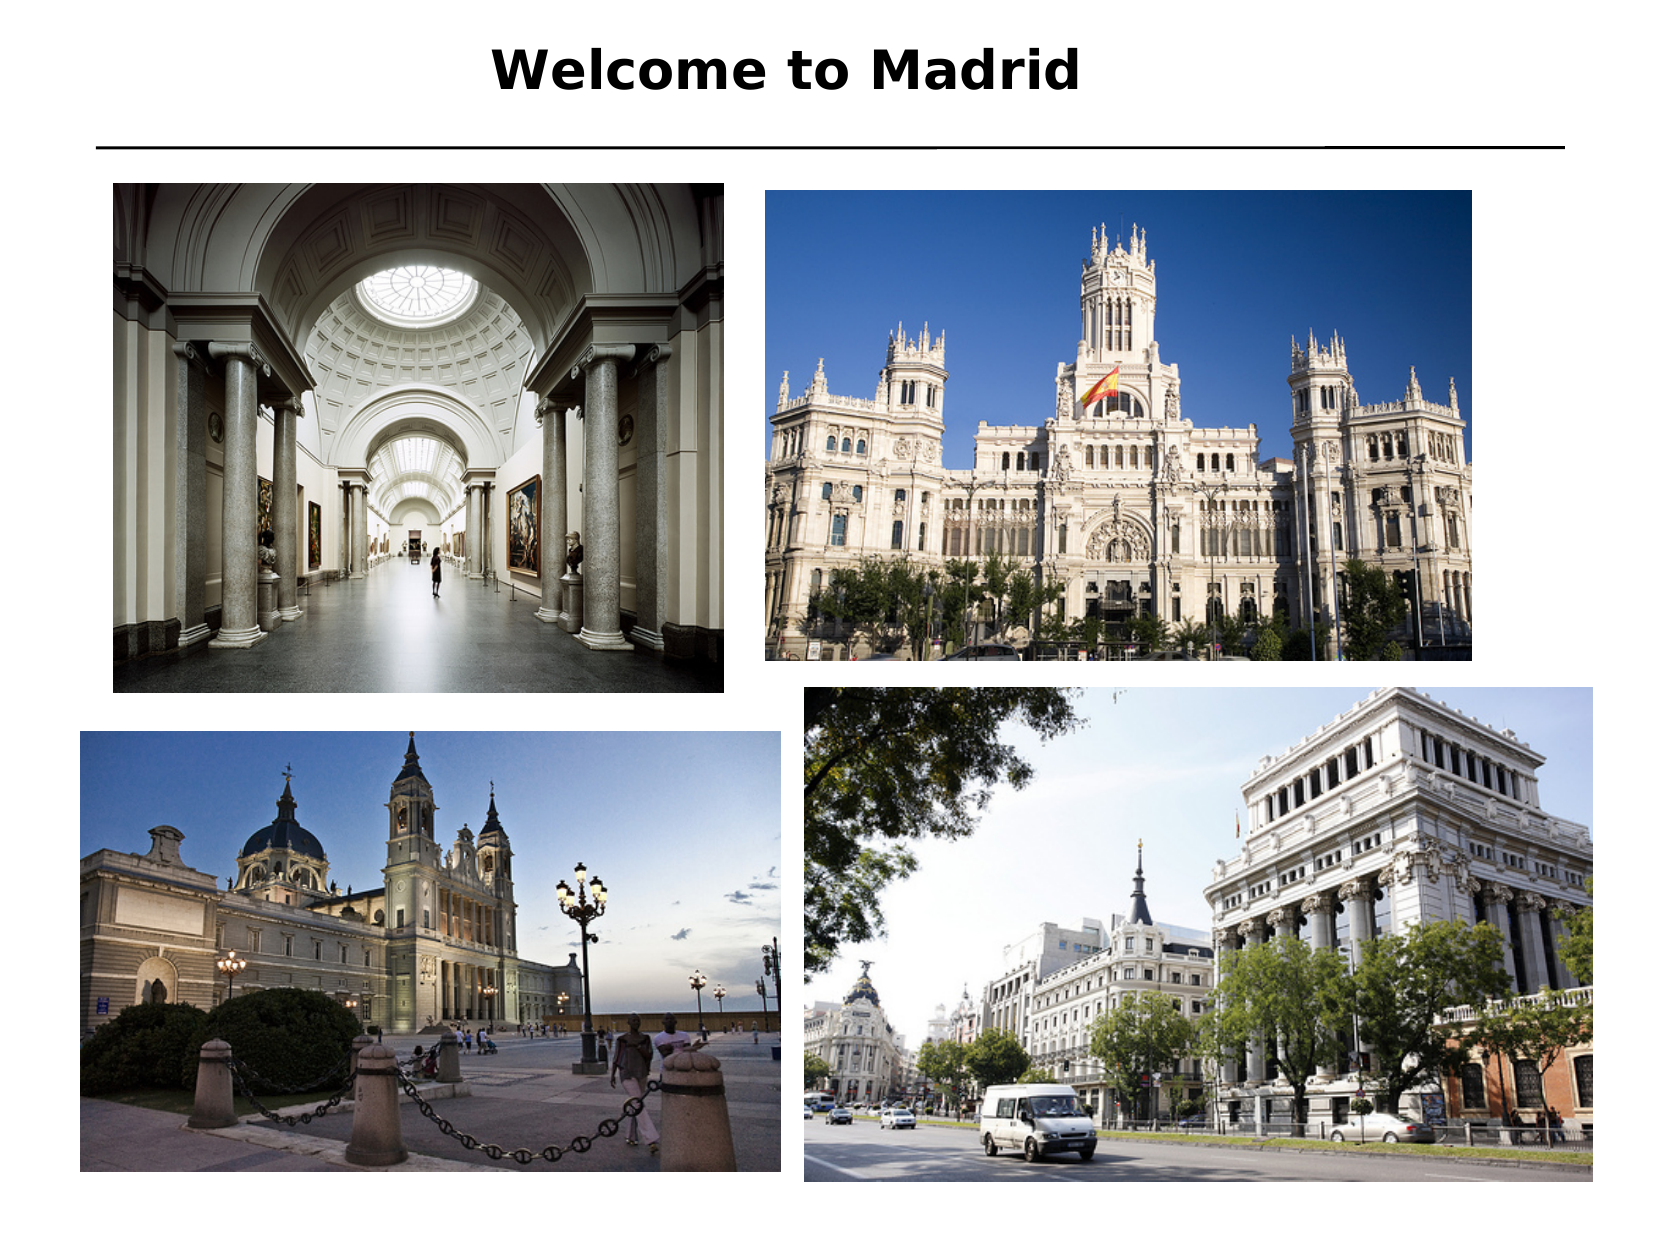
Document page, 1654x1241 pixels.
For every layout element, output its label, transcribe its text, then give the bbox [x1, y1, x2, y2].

picture [80, 731, 781, 1172]
picture [113, 183, 724, 693]
picture [804, 687, 1593, 1182]
text_box Welcome to Madrid [476, 31, 1107, 122]
picture [765, 190, 1472, 661]
